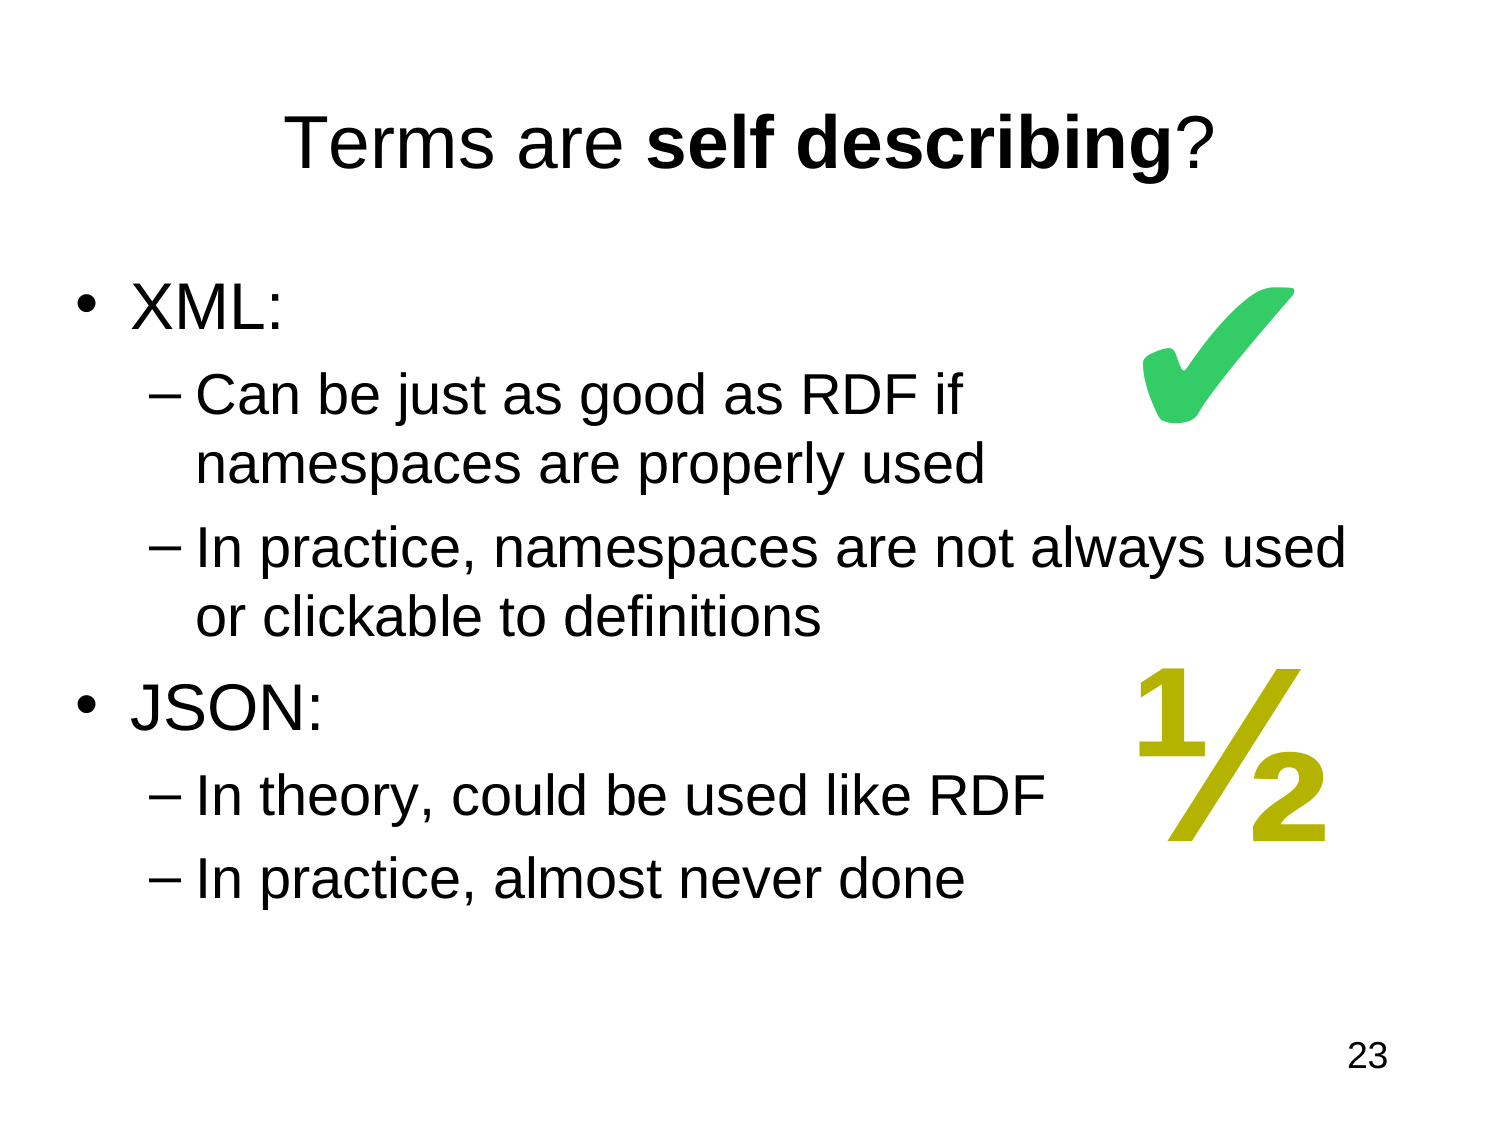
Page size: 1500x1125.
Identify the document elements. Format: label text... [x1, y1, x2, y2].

list XML: Can be just as good as RDF if namespaces are properly used In practice, namespaces are not always used or clickable to definitions JSON: In theory, could be used like RDF In practice, almost never done [75, 263, 1395, 916]
text_box ½ [1113, 583, 1352, 899]
text_box ✔ [1099, 187, 1339, 503]
title Terms are self describing? [75, 44, 1425, 233]
